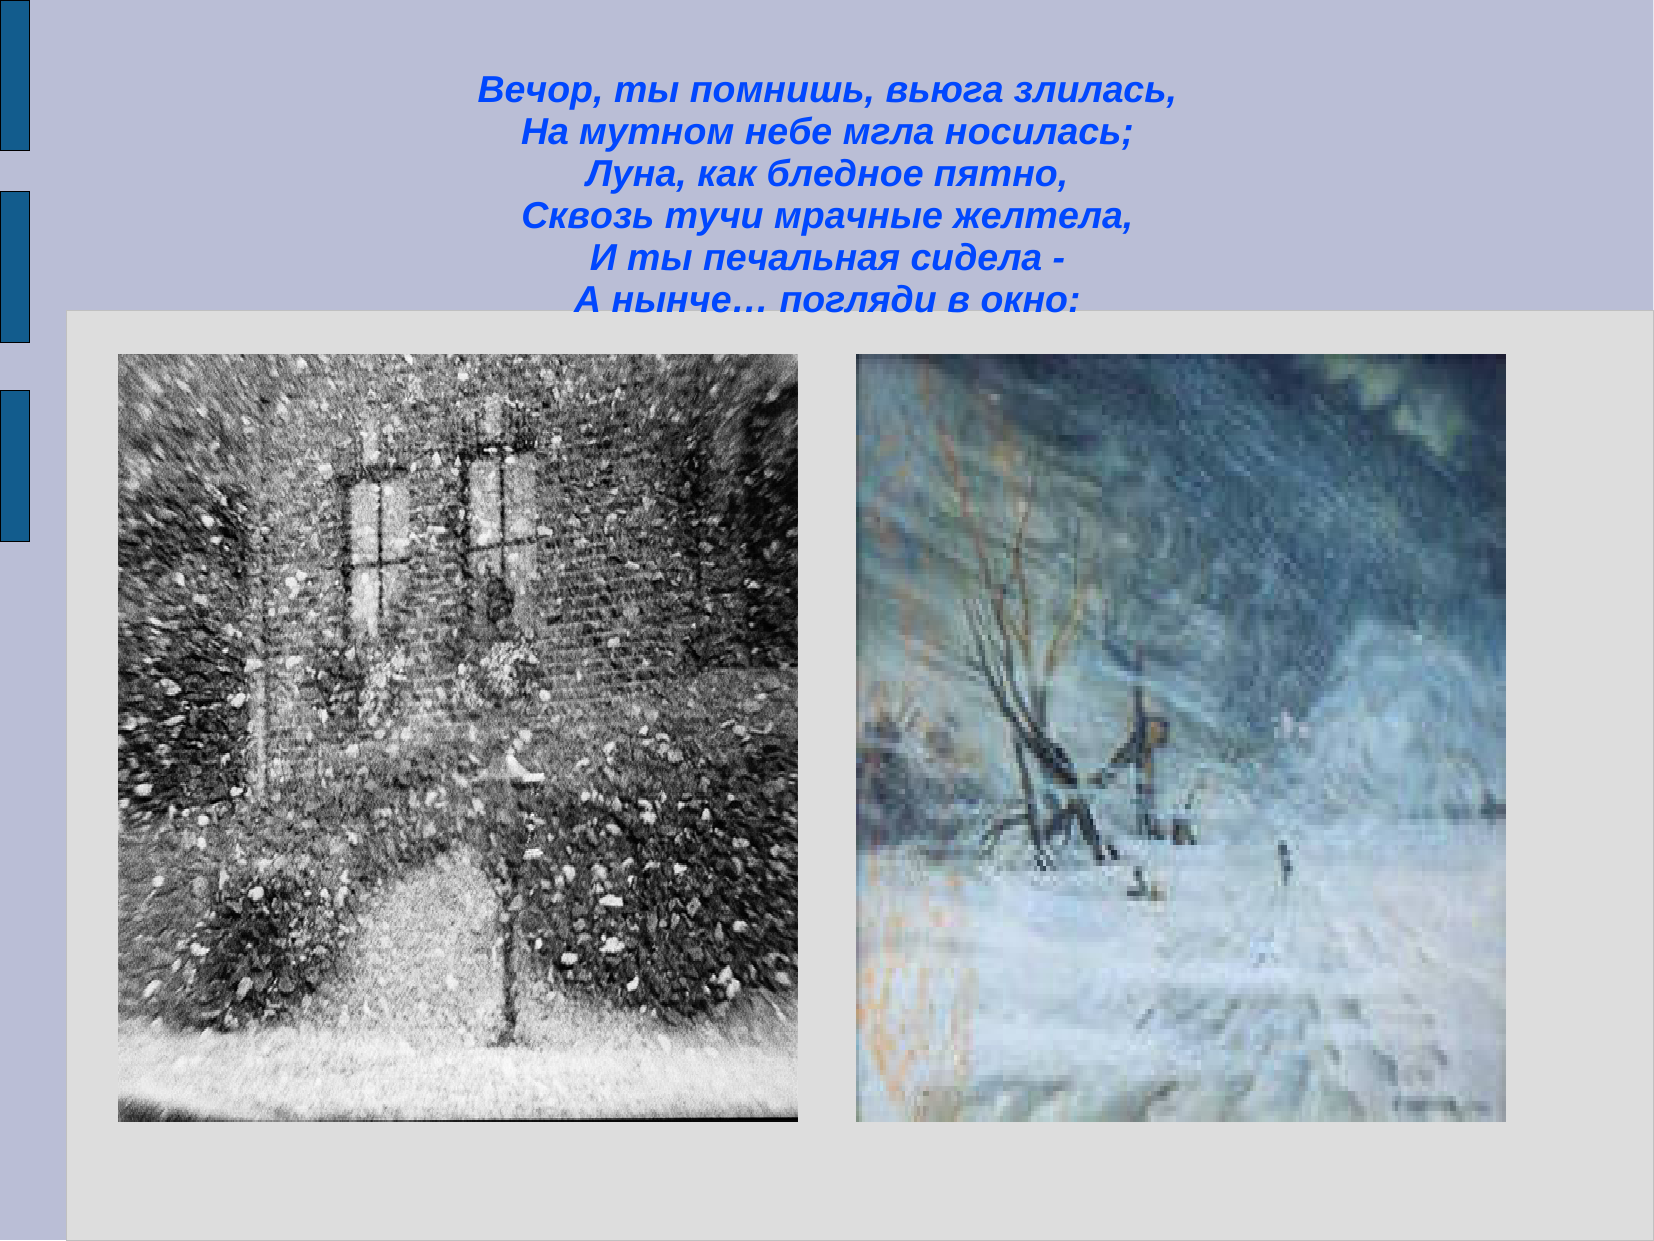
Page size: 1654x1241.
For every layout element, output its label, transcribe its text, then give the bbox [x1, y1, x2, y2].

picture [856, 354, 1506, 1123]
picture [118, 354, 798, 1123]
title Вечор, ты помнишь, вьюга злилась, На мутном небе мгла носилась; Луна, как бледное пятно, Сквозь тучи мрачные желтела, И ты печальная сидела - А нынче… погляди в окно: [121, 65, 1534, 324]
text_box [500, 324, 1154, 384]
